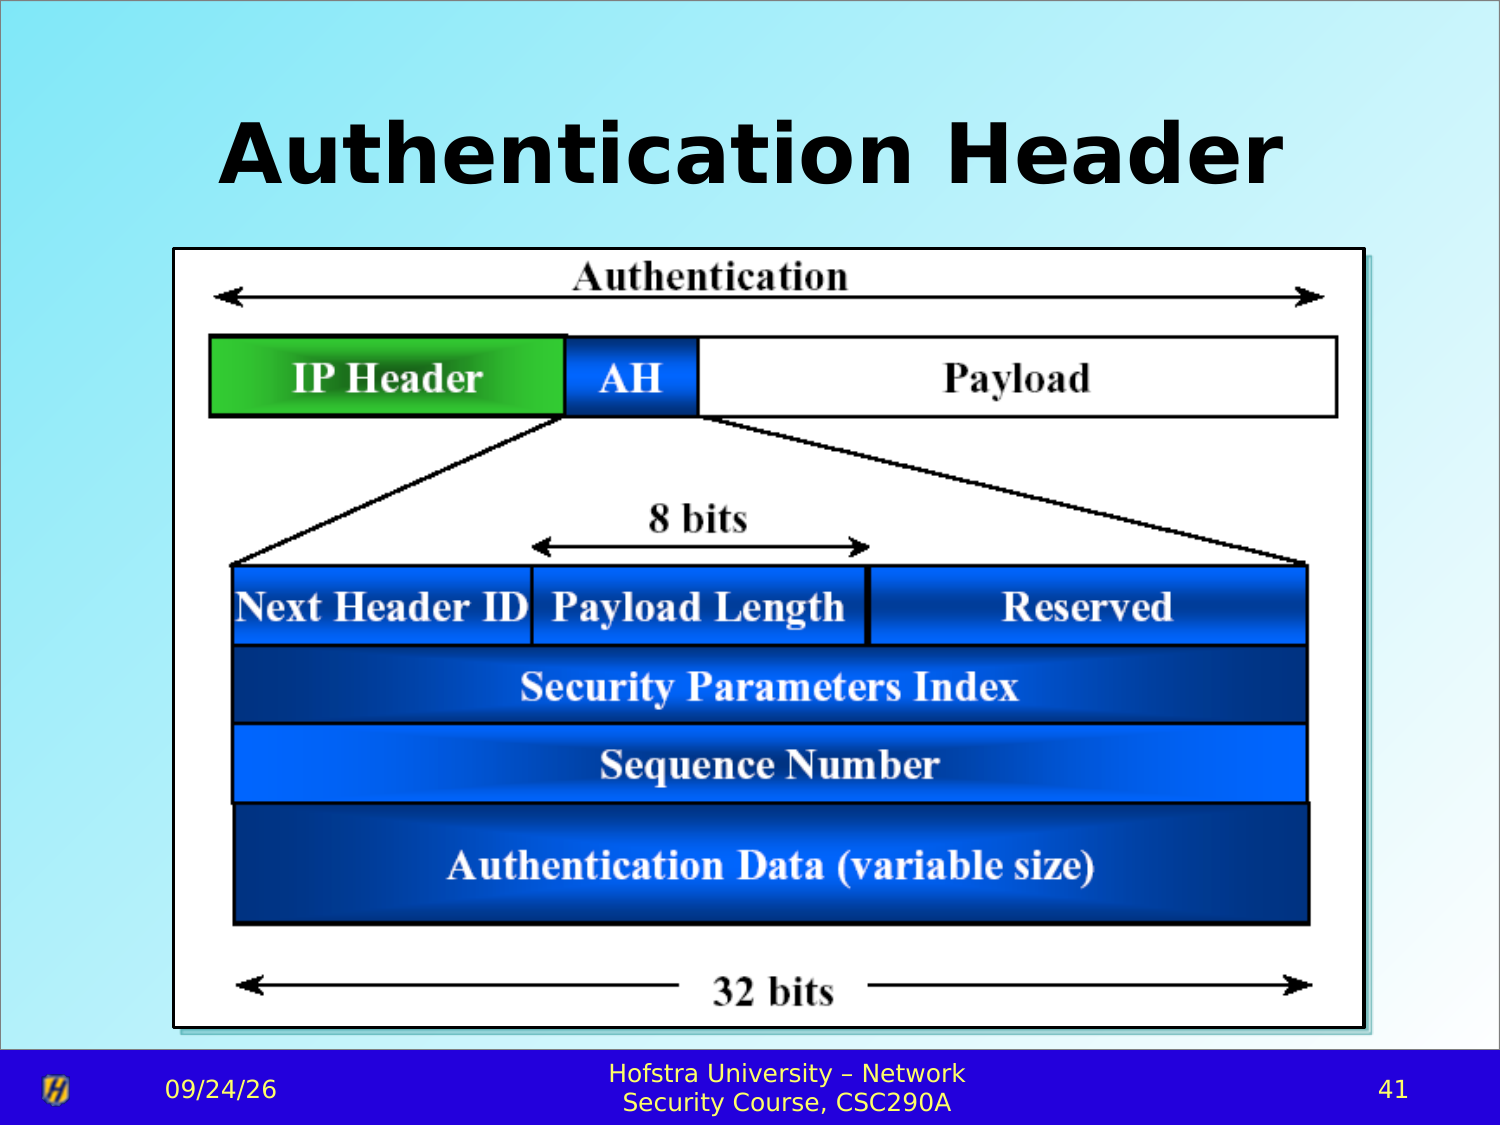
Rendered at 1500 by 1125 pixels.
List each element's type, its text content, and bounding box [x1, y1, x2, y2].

picture [174, 249, 1363, 1027]
picture [37, 1072, 76, 1110]
title Authentication Header [112, 95, 1391, 212]
